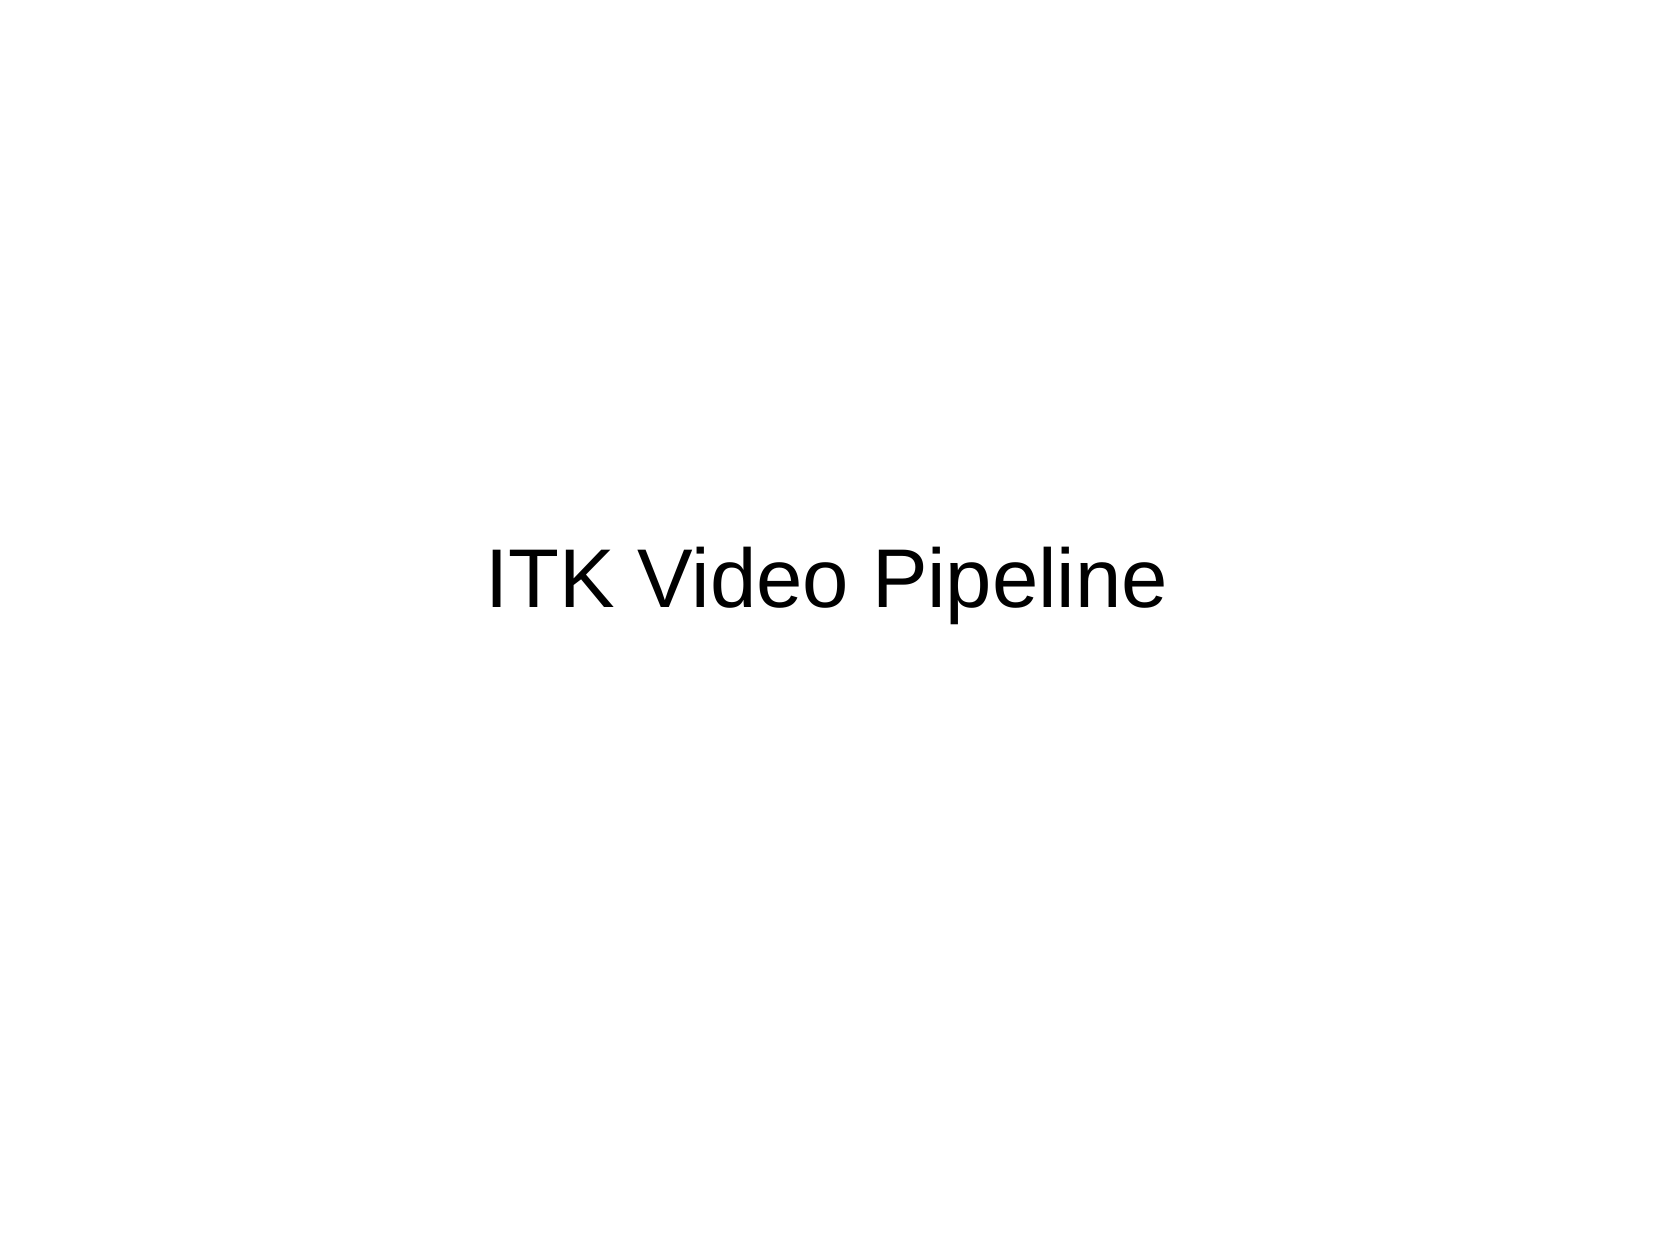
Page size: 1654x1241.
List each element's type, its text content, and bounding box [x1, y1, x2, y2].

subtitle ITK Video Pipeline [82, 56, 1571, 1102]
